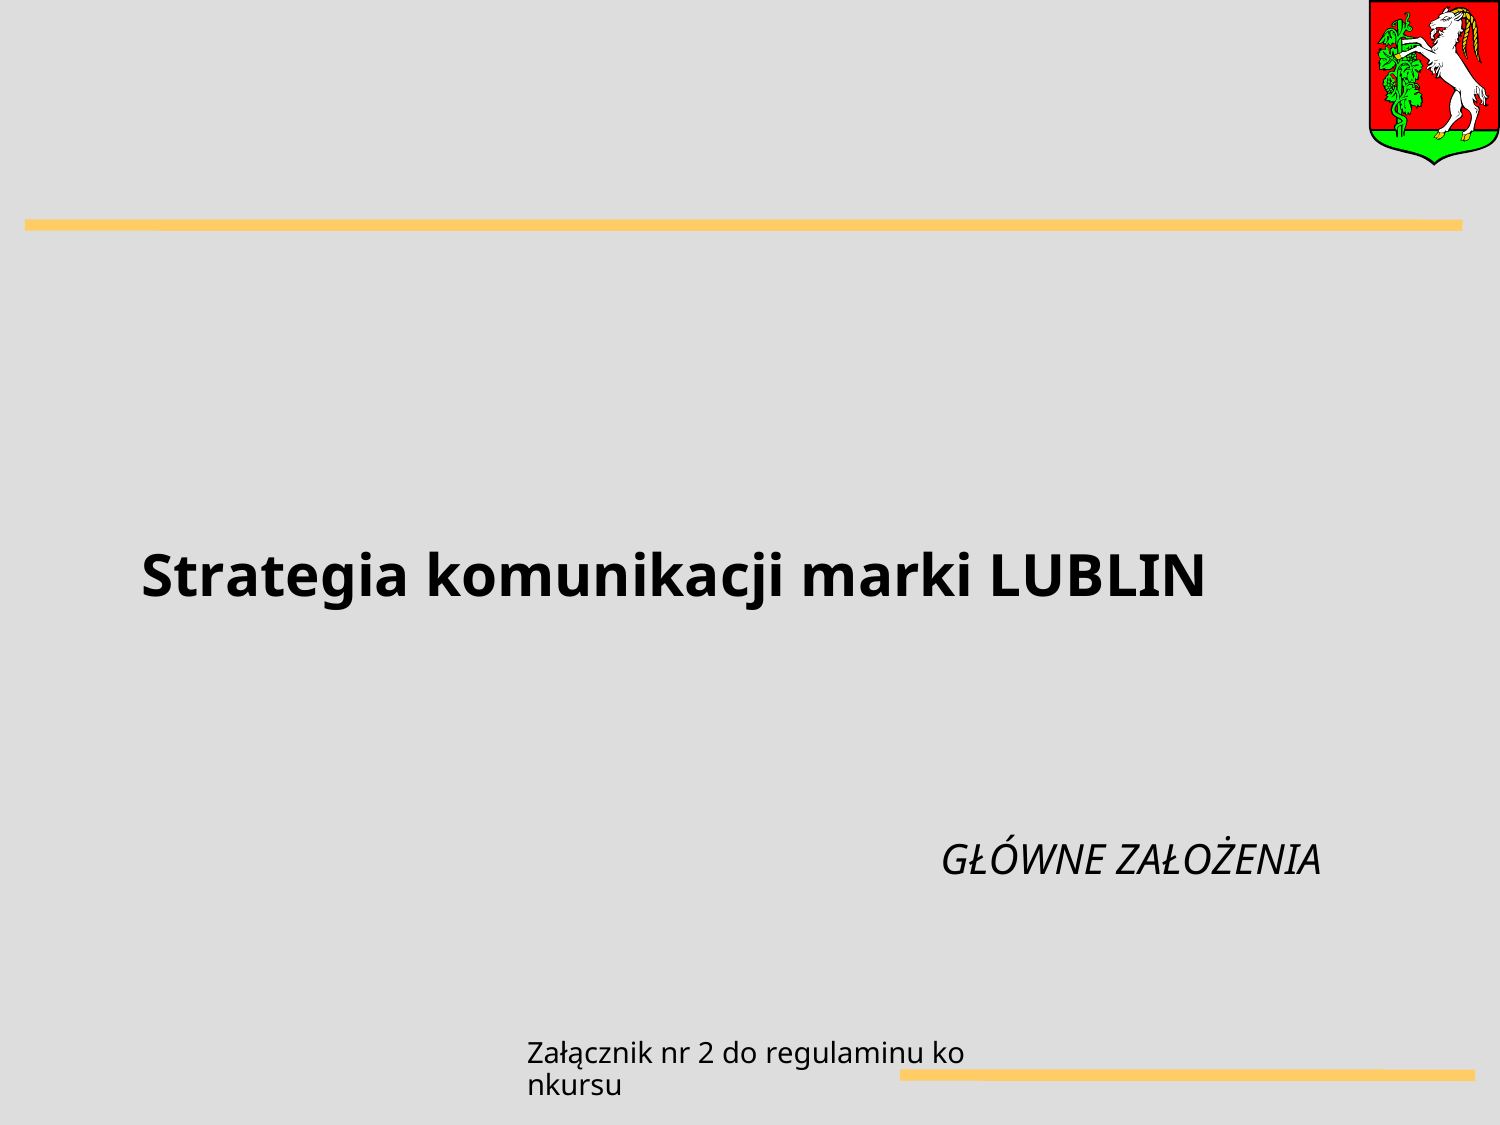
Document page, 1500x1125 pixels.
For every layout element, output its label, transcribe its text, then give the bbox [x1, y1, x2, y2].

subtitle GŁÓWNE ZAŁOŻENIA [750, 822, 1438, 973]
title Strategia komunikacji marki LUBLIN [100, 479, 1263, 668]
